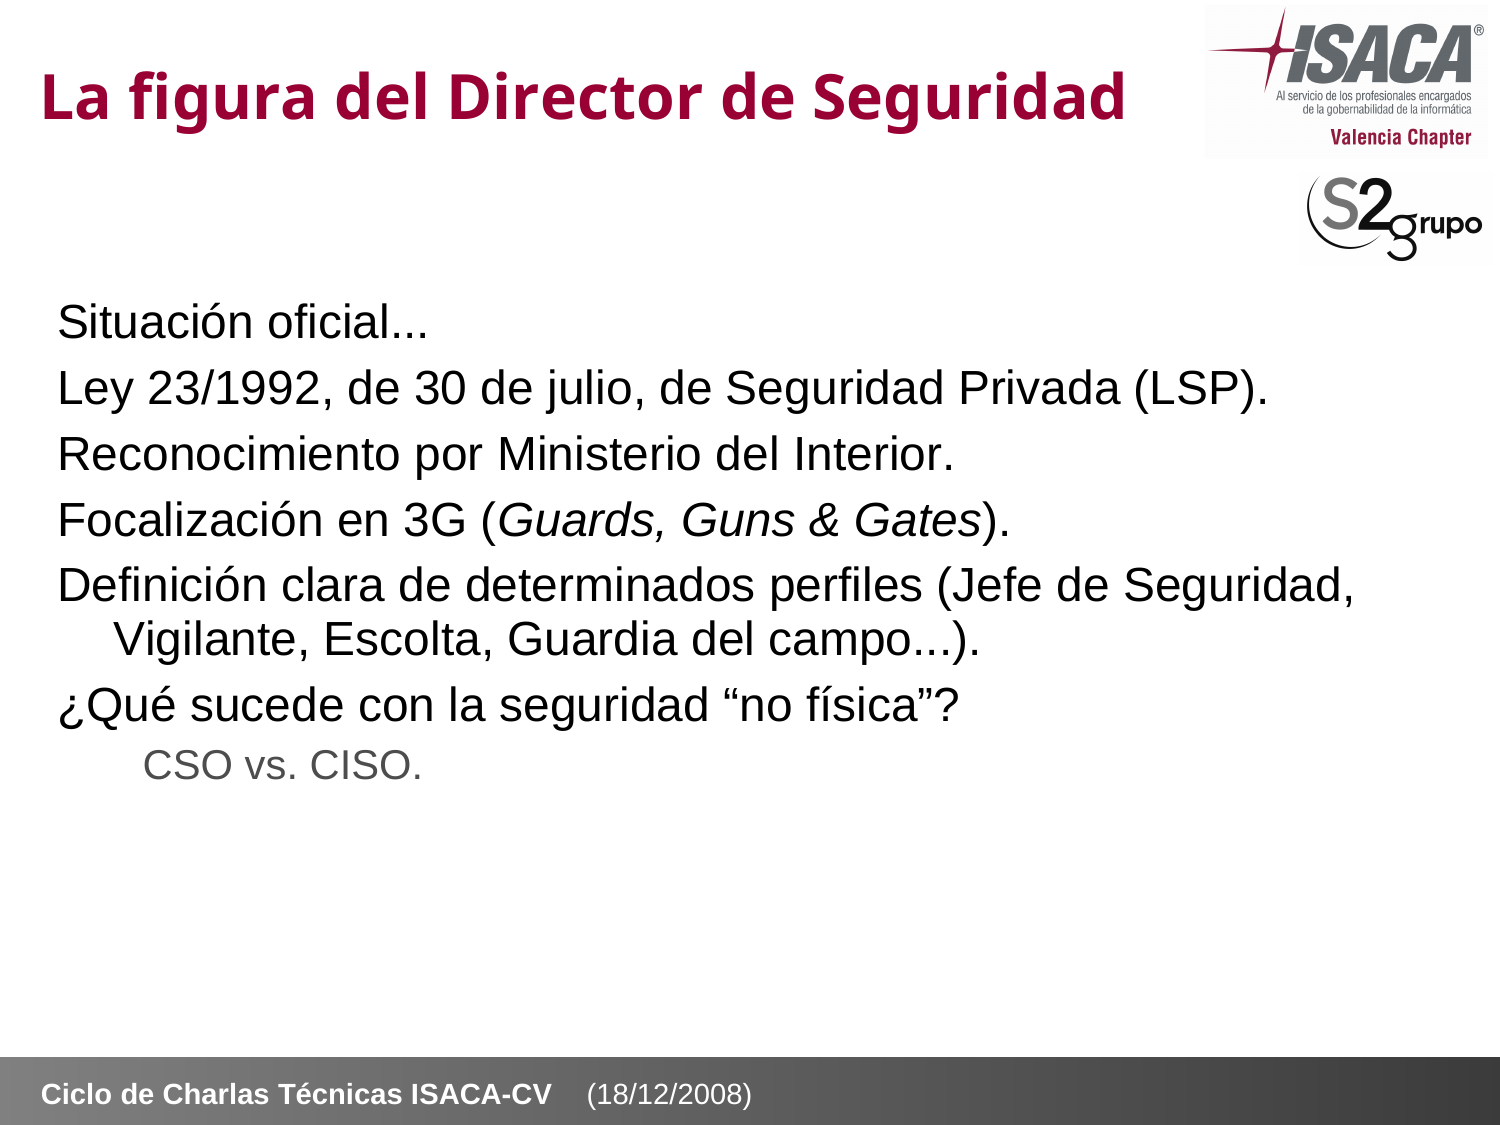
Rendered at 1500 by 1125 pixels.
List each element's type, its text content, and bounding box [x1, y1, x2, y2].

list Situación oficial... Ley 23/1992, de 30 de julio, de Seguridad Privada (LSP). Reconocimiento por Ministerio del Interior. Focalización en 3G (Guards, Guns & Gates). Definición clara de determinados perfiles (Jefe de Seguridad, Vigilante, Escolta, Guardia del campo...). ¿Qué sucede con la seguridad “no física”? CSO vs. CISO. [42, 287, 1472, 1026]
picture [1204, 5, 1488, 159]
title La figura del Director de Seguridad [39, 45, 1199, 233]
picture [1299, 171, 1493, 266]
